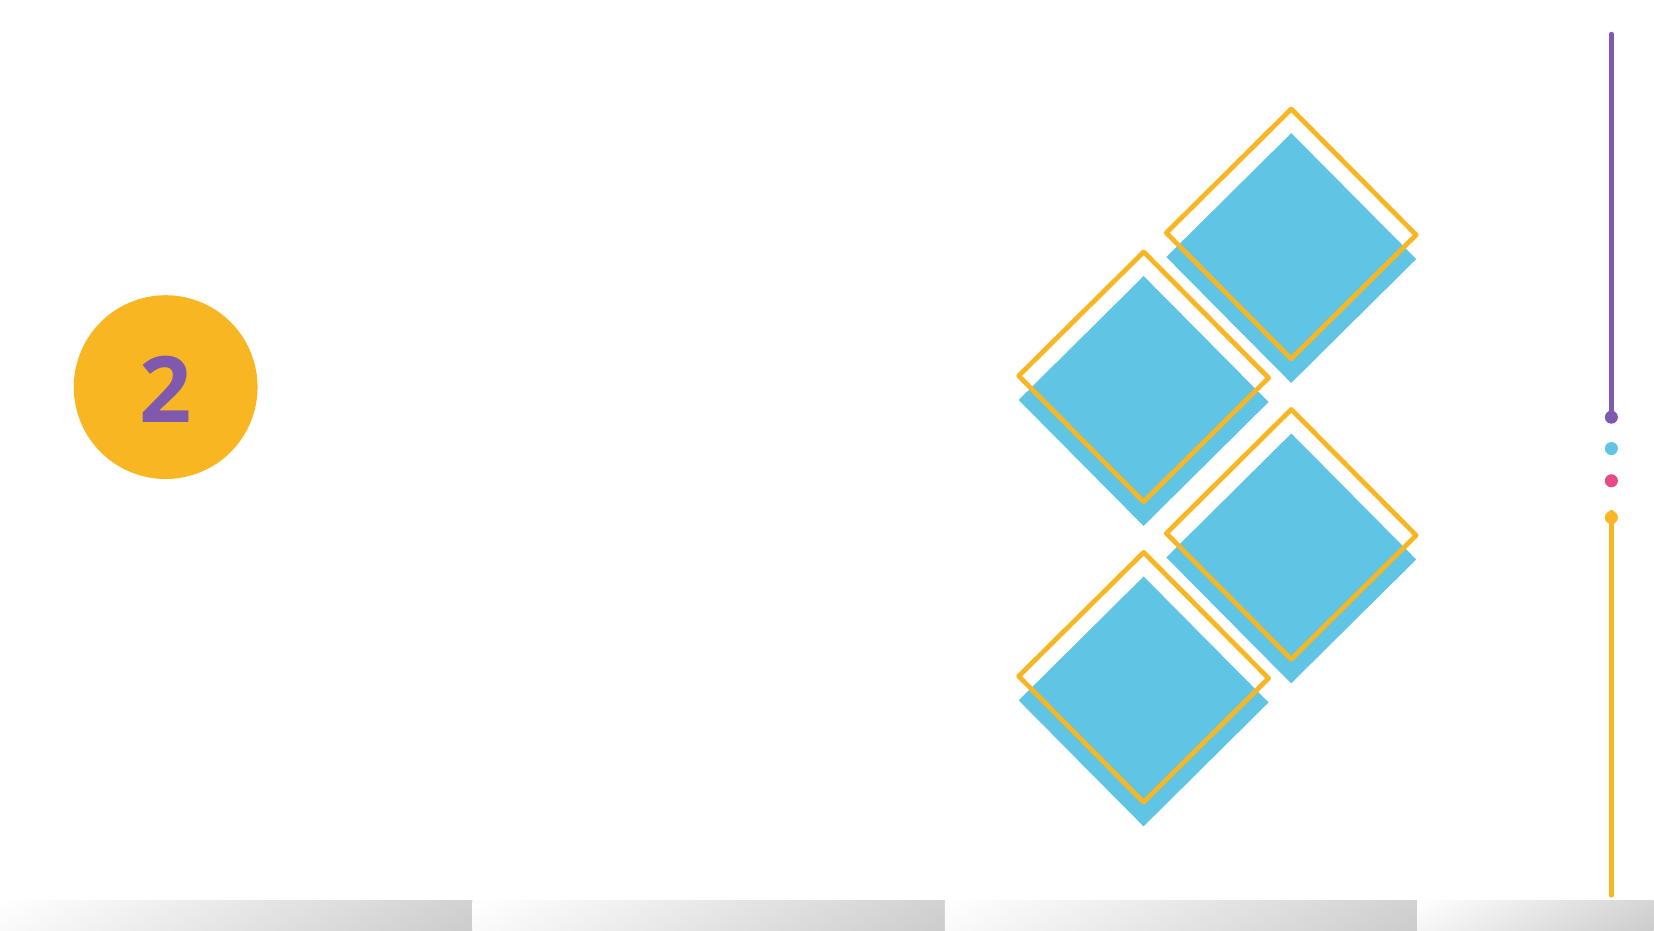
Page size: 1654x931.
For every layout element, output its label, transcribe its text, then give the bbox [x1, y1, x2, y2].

text_box 2 [73, 295, 258, 479]
